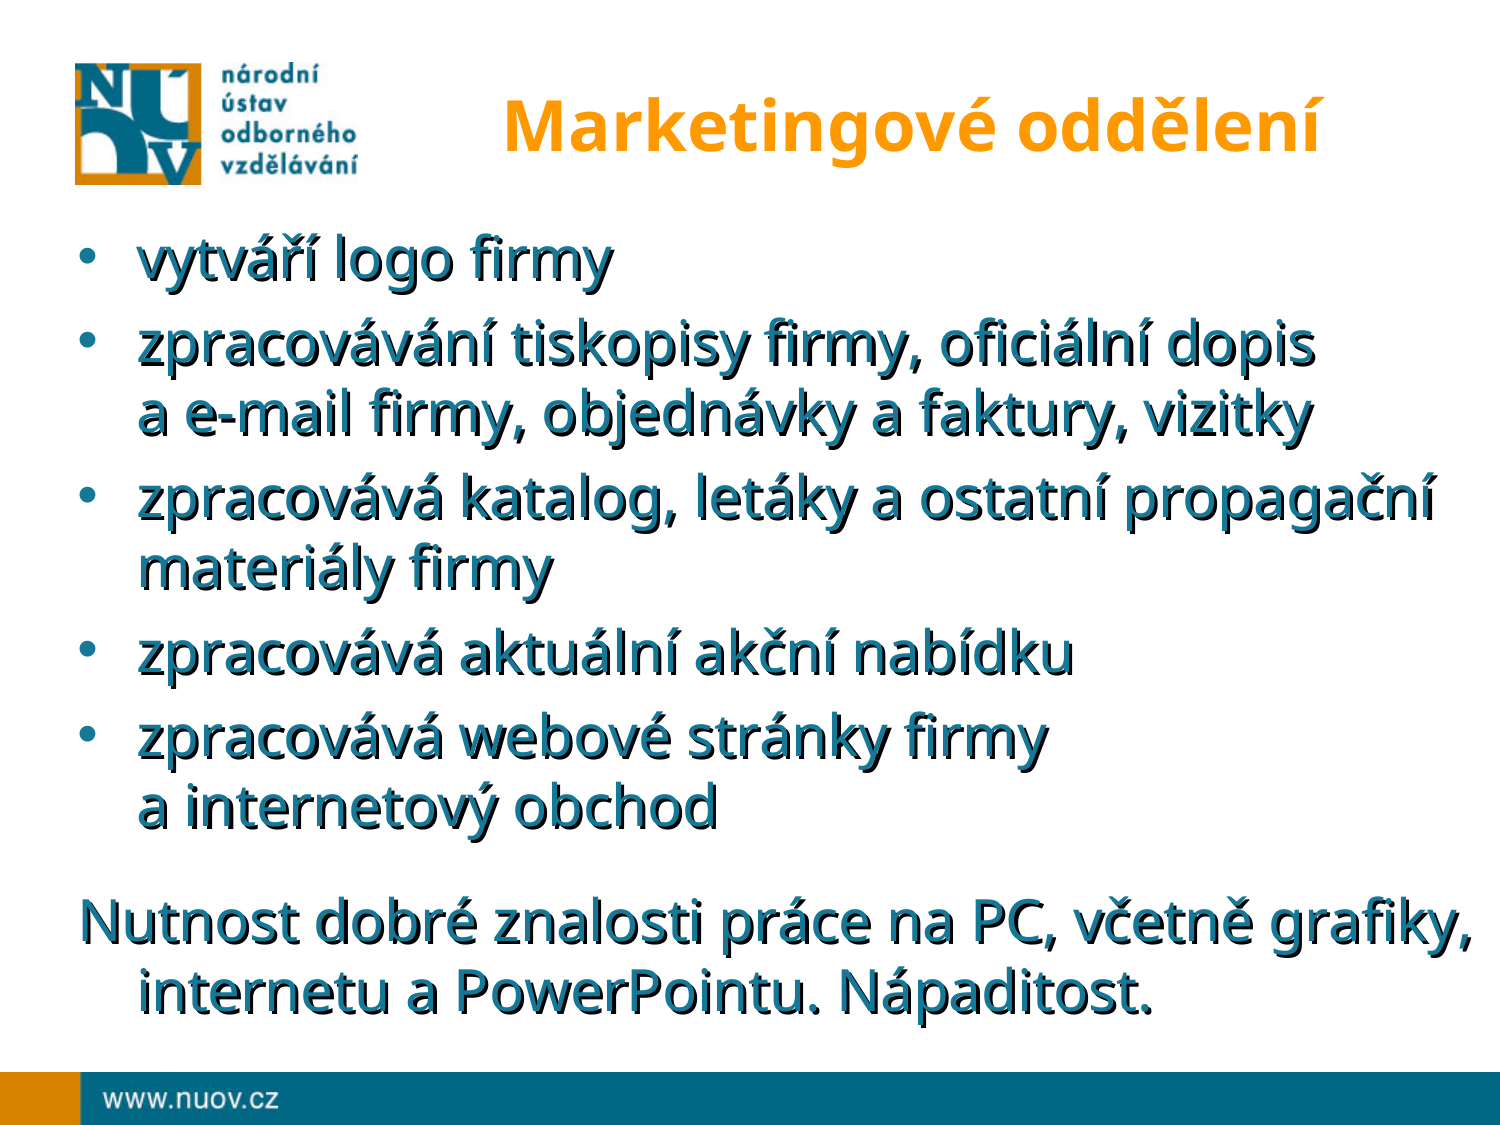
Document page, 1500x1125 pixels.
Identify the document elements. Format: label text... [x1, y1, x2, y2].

text_box [0, 1072, 1500, 1125]
text_box [75, 62, 358, 185]
text_box vytváří logo firmy zpracovávání tiskopisy firmy, oficiální dopis a e-mail firmy, objednávky a faktury, vizitky zpracovává katalog, letáky a ostatní propagační materiály firmy zpracovává aktuální akční nabídku zpracovává webové stránky firmy a internetový obchod Nutnost dobré znalosti práce na PC, včetně grafiky, internetu a PowerPointu. Nápaditost. [62, 212, 1500, 1031]
title Marketingové oddělení [399, 45, 1425, 201]
